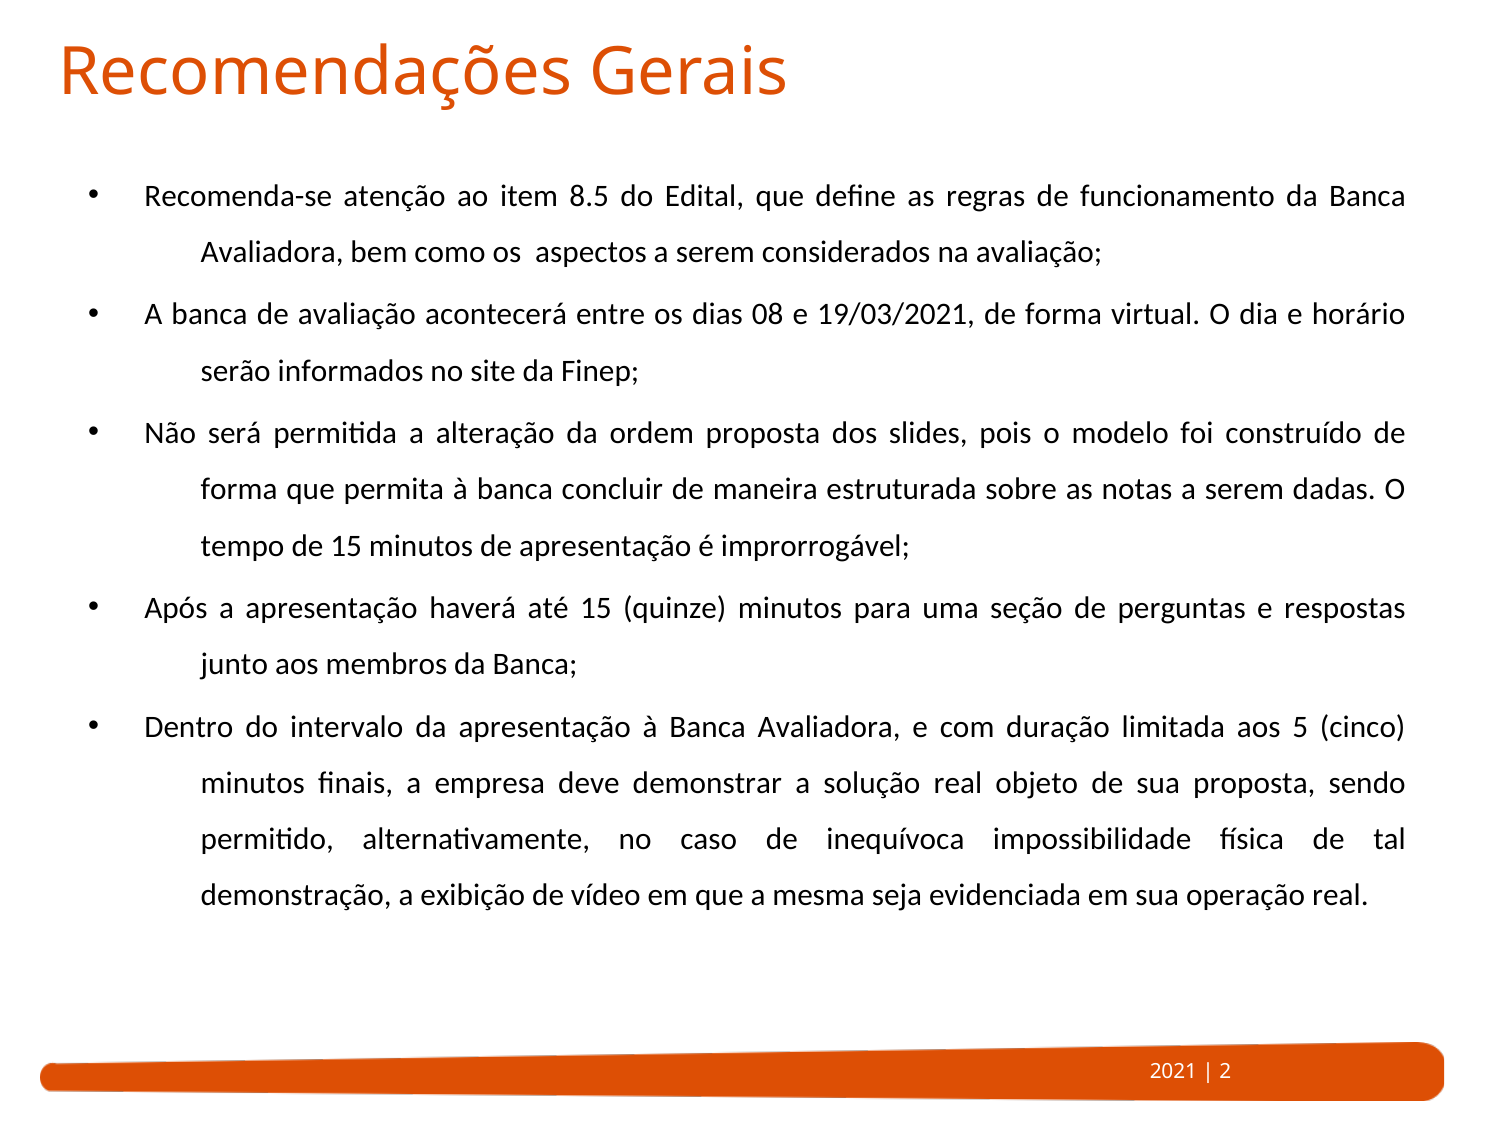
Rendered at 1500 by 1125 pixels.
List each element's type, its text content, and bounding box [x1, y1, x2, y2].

text_box Recomendações Gerais [58, 2, 1440, 148]
text_box Recomenda-se atenção ao item 8.5 do Edital, que define as regras de funcionamento da Banca Avaliadora, bem como os aspectos a serem considerados na avaliação; A banca de avaliação acontecerá entre os dias 08 e 19/03/2021, de forma virtual. O dia e horário serão informados no site da Finep; Não será permitida a alteração da ordem proposta dos slides, pois o modelo foi construído de forma que permita à banca concluir de maneira estruturada sobre as notas a serem dadas. O tempo de 15 minutos de apresentação é improrrogável; Após a apresentação haverá até 15 (quinze) minutos para uma seção de perguntas e respostas junto aos membros da Banca; Dentro do intervalo da apresentação à Banca Avaliadora, e com duração limitada aos 5 (cinco) minutos finais, a empresa deve demonstrar a solução real objeto de sua proposta, sendo permitido, alternativamente, no caso de inequívoca impossibilidade física de tal demonstração, a exibição de vídeo em que a mesma seja evidenciada em sua operação real. [73, 149, 1424, 1024]
